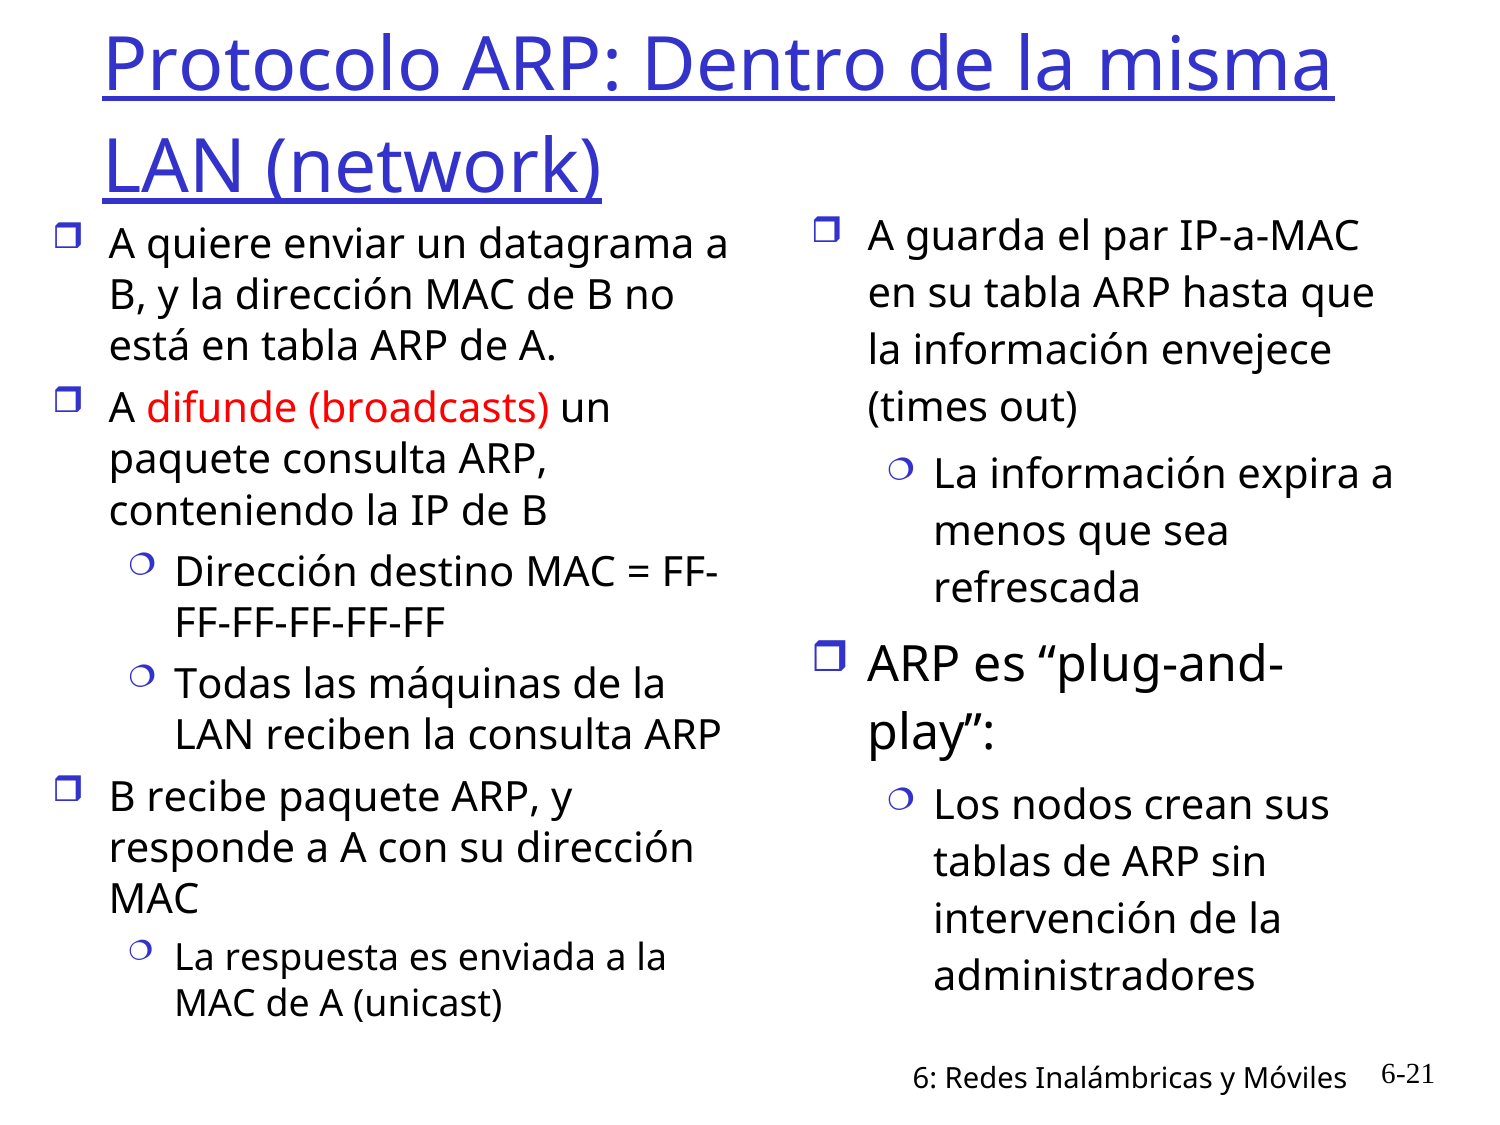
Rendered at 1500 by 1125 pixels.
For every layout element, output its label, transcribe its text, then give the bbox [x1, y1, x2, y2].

list A guarda el par IP-a-MAC en su tabla ARP hasta que la información envejece (times out) La información expira a menos que sea refrescada ARP es “plug-and-play”: Los nodos crean sus tablas de ARP sin intervención de la administradores [796, 198, 1422, 901]
title Protocolo ARP: Dentro de la misma LAN (network) [87, 17, 1363, 208]
list A quiere enviar un datagrama a B, y la dirección MAC de B no está en tabla ARP de A. A difunde (broadcasts) un paquete consulta ARP, conteniendo la IP de B Dirección destino MAC = FF-FF-FF-FF-FF-FF Todas las máquinas de la LAN reciben la consulta ARP B recibe paquete ARP, y responde a A con su dirección MAC La respuesta es enviada a la MAC de A (unicast) [37, 209, 751, 1087]
